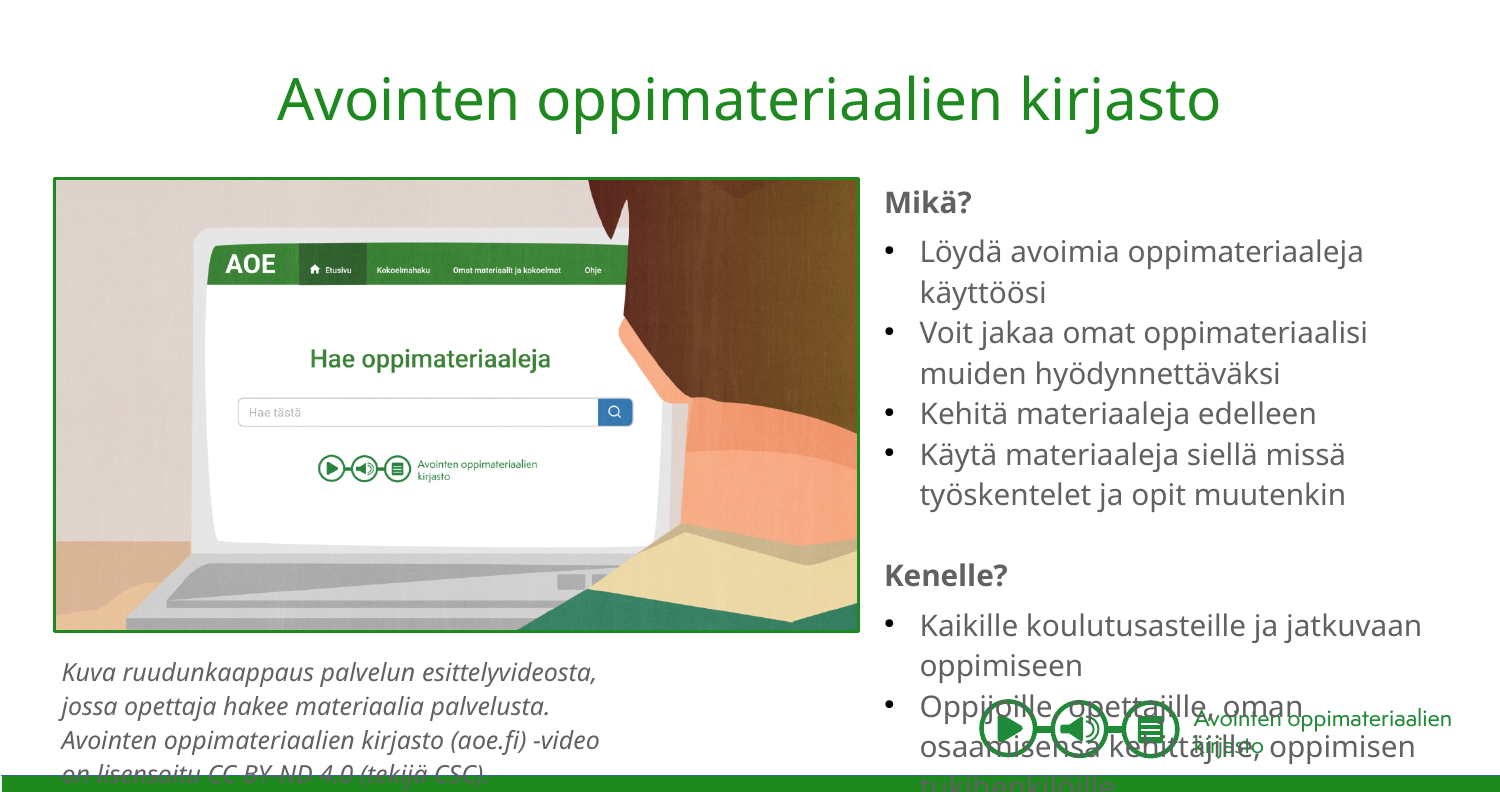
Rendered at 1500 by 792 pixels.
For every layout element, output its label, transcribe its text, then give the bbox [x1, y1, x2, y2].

text_box Kuva ruudunkaappaus palvelun esittelyvideosta, jossa opettaja hakee materiaalia palvelusta. Avointen oppimateriaalien kirjasto (aoe.fi) -video on lisensoitu CC BY-ND 4.0 (tekijä CSC). [46, 647, 647, 778]
picture [55, 180, 857, 631]
title Avointen oppimateriaalien kirjasto [75, 31, 1425, 164]
subtitle Mikä? Löydä avoimia oppimateriaaleja käyttöösi Voit jakaa omat oppimateriaalisi muiden hyödynnettäväksi Kehitä materiaaleja edelleen Käytä materiaaleja siellä missä työskentelet ja opit muutenkin Kenelle? Kaikille koulutusasteille ja jatkuvaan oppimiseen Oppijoille, opettajille, oman osaamisensa kehittäjille, oppimisen tukihenkilöille Yhteisopetukseen ja yhteistyöhön [884, 181, 1470, 722]
